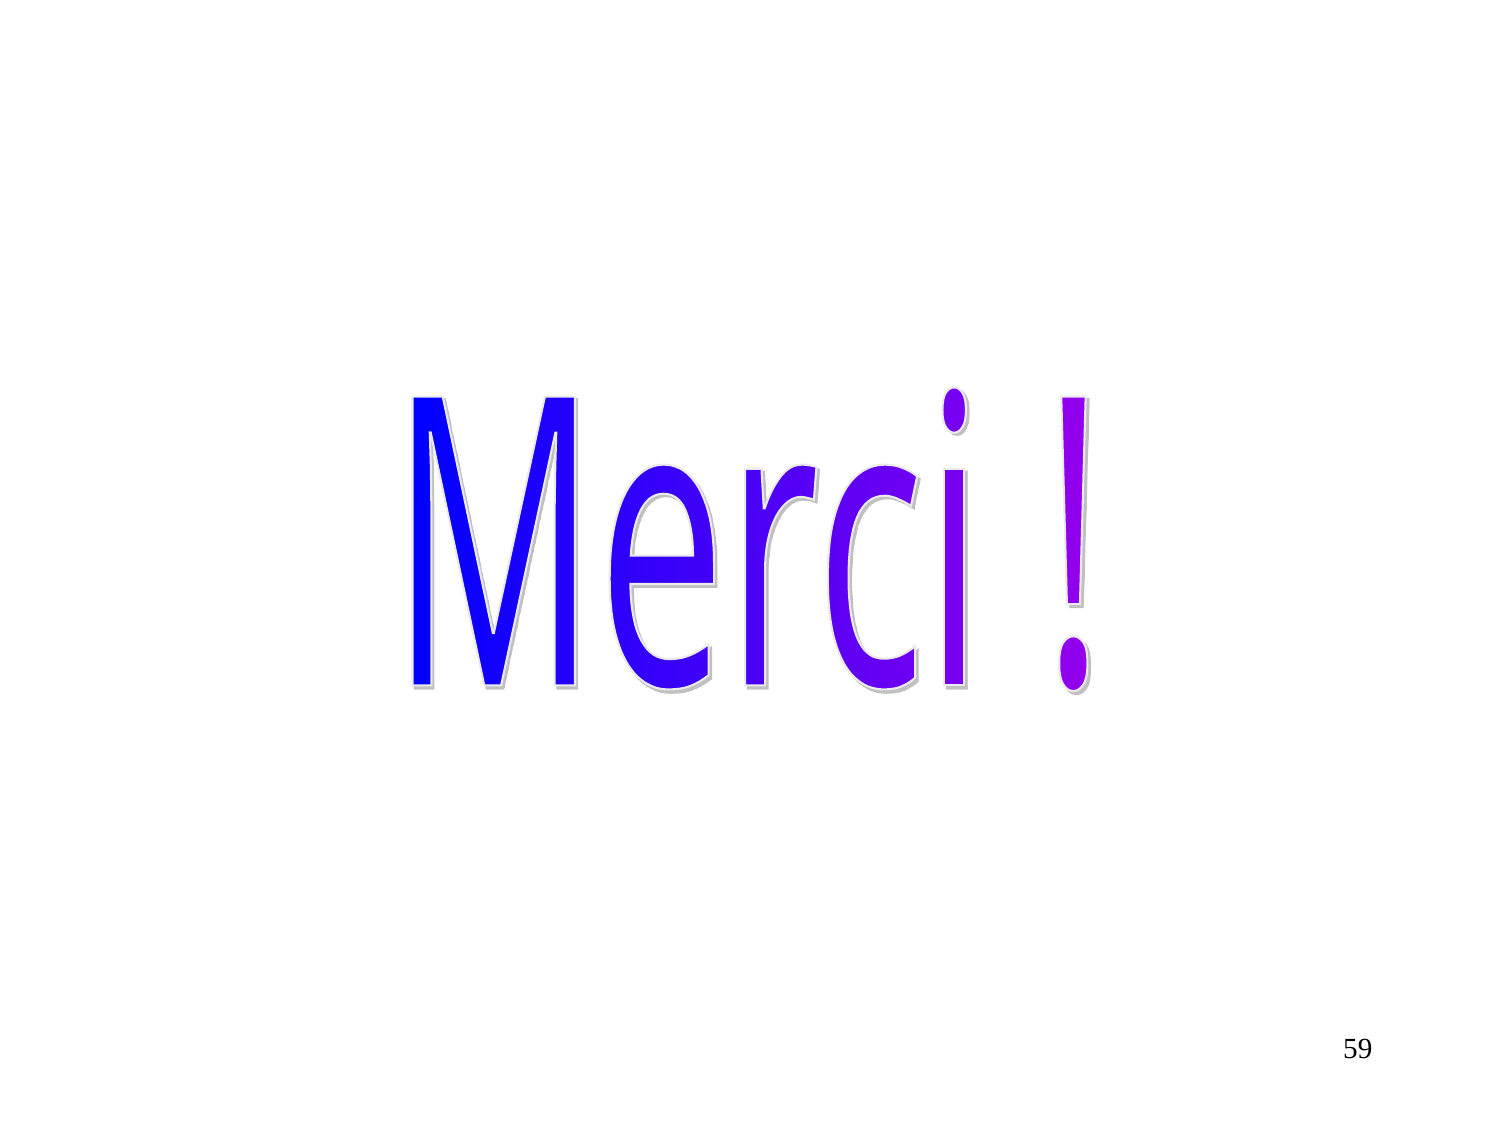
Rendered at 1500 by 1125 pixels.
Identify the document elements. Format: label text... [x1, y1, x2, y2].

text_box Merci ! [412, 396, 576, 686]
text_box Merci ! [1061, 396, 1086, 605]
text_box Merci ! [827, 464, 918, 690]
text_box Merci ! [745, 464, 817, 686]
text_box Merci ! [944, 468, 965, 686]
text_box Merci ! [609, 464, 715, 690]
text_box Merci ! [942, 387, 966, 433]
text_box Merci ! [1059, 636, 1088, 692]
